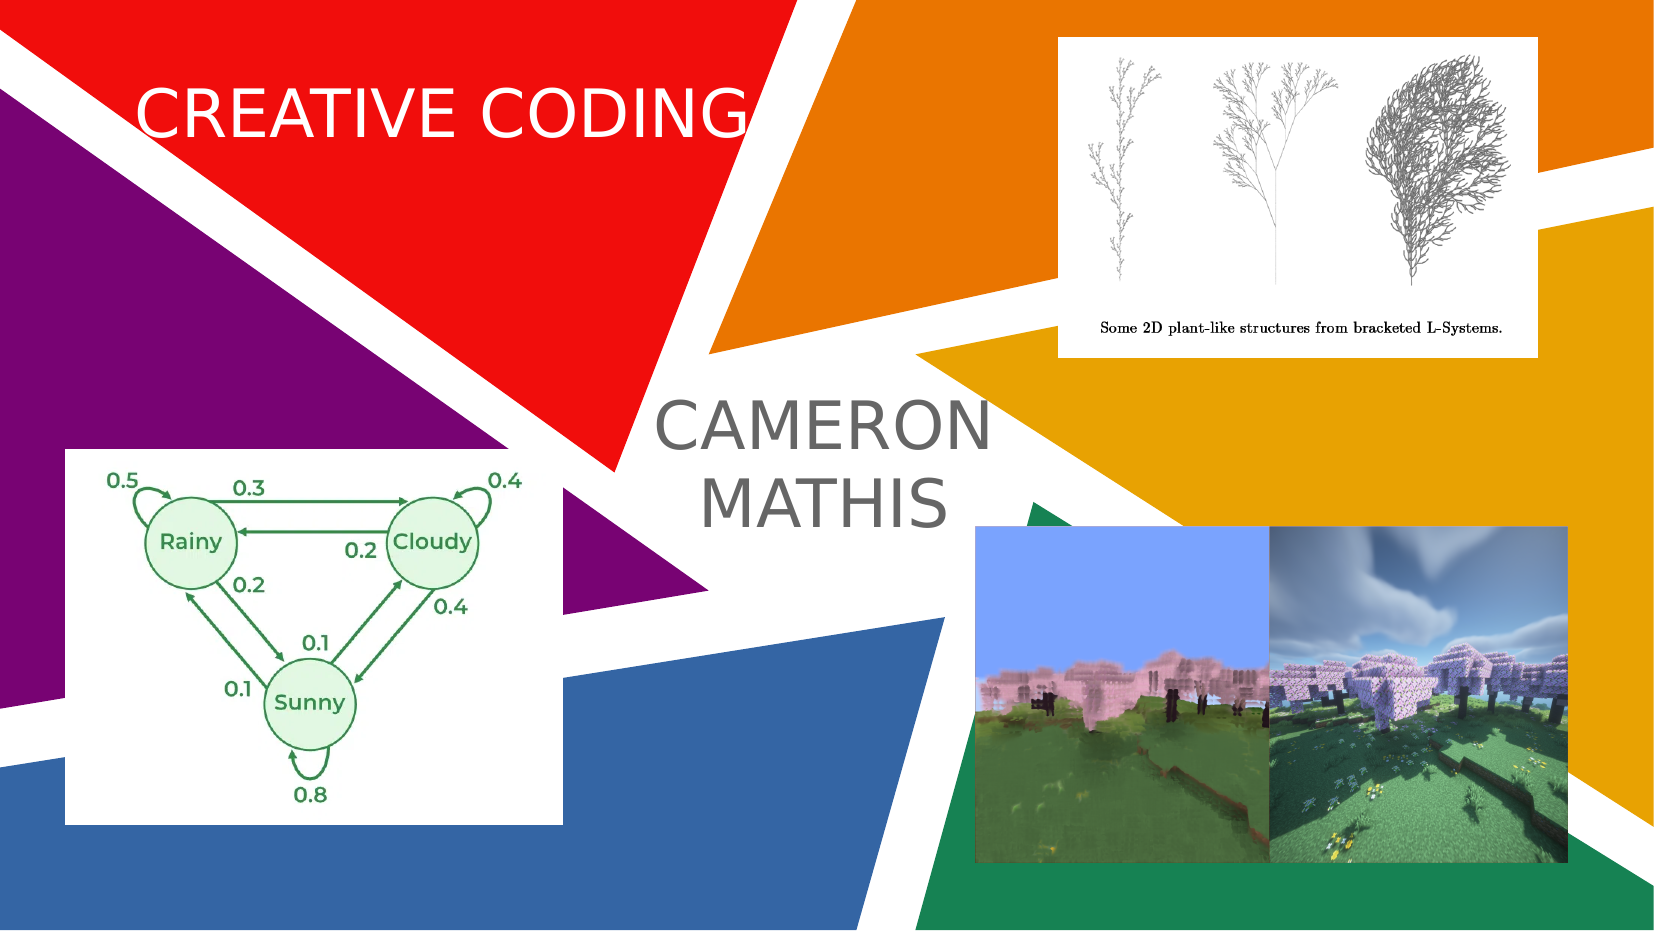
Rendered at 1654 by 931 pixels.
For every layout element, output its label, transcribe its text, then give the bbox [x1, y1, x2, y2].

picture [65, 449, 563, 826]
title CREATIVE CODING [112, 37, 775, 193]
picture [975, 526, 1568, 863]
subtitle CAMERON MATHIS [614, 313, 1035, 618]
picture [1058, 37, 1538, 358]
